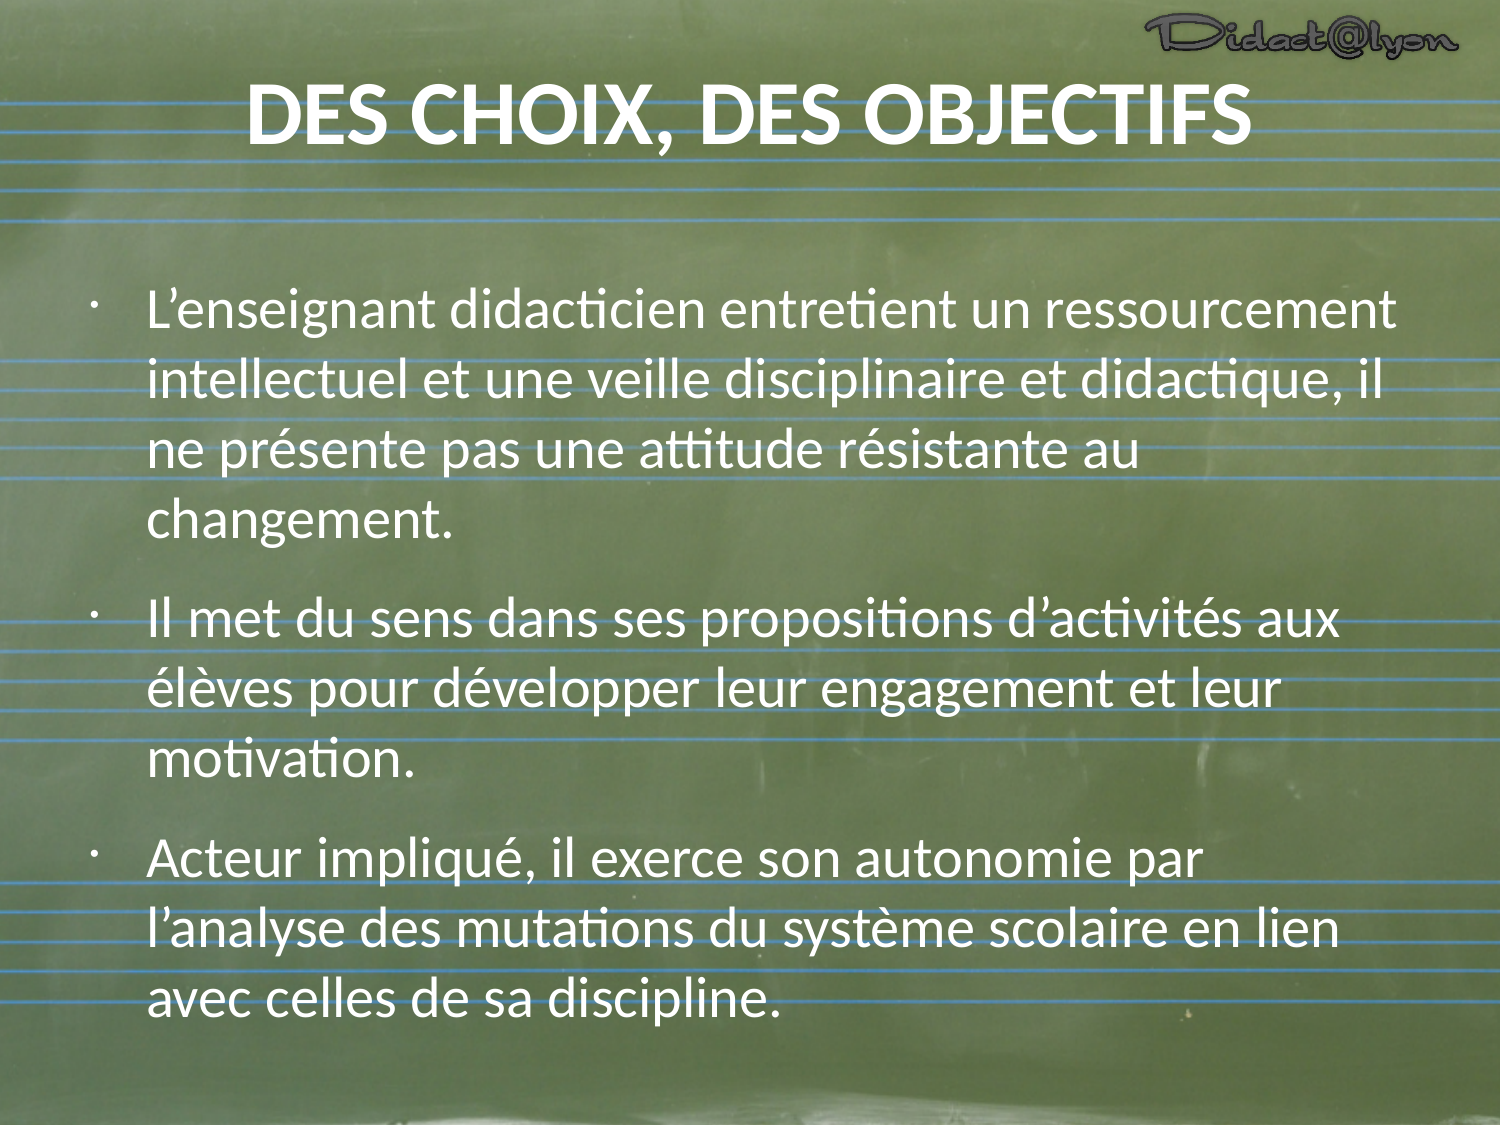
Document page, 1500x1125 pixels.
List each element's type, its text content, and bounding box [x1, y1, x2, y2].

title DES CHOIX, DES OBJECTIFS [75, 45, 1425, 233]
picture [0, 0, 1500, 1125]
list L’enseignant didacticien entretient un ressourcement intellectuel et une veille disciplinaire et didactique, il ne présente pas une attitude résistante au changement. Il met du sens dans ses propositions d’activités aux élèves pour développer leur engagement et leur motivation. Acteur impliqué, il exerce son autonomie par l’analyse des mutations du système scolaire en lien avec celles de sa discipline. [75, 262, 1425, 1034]
